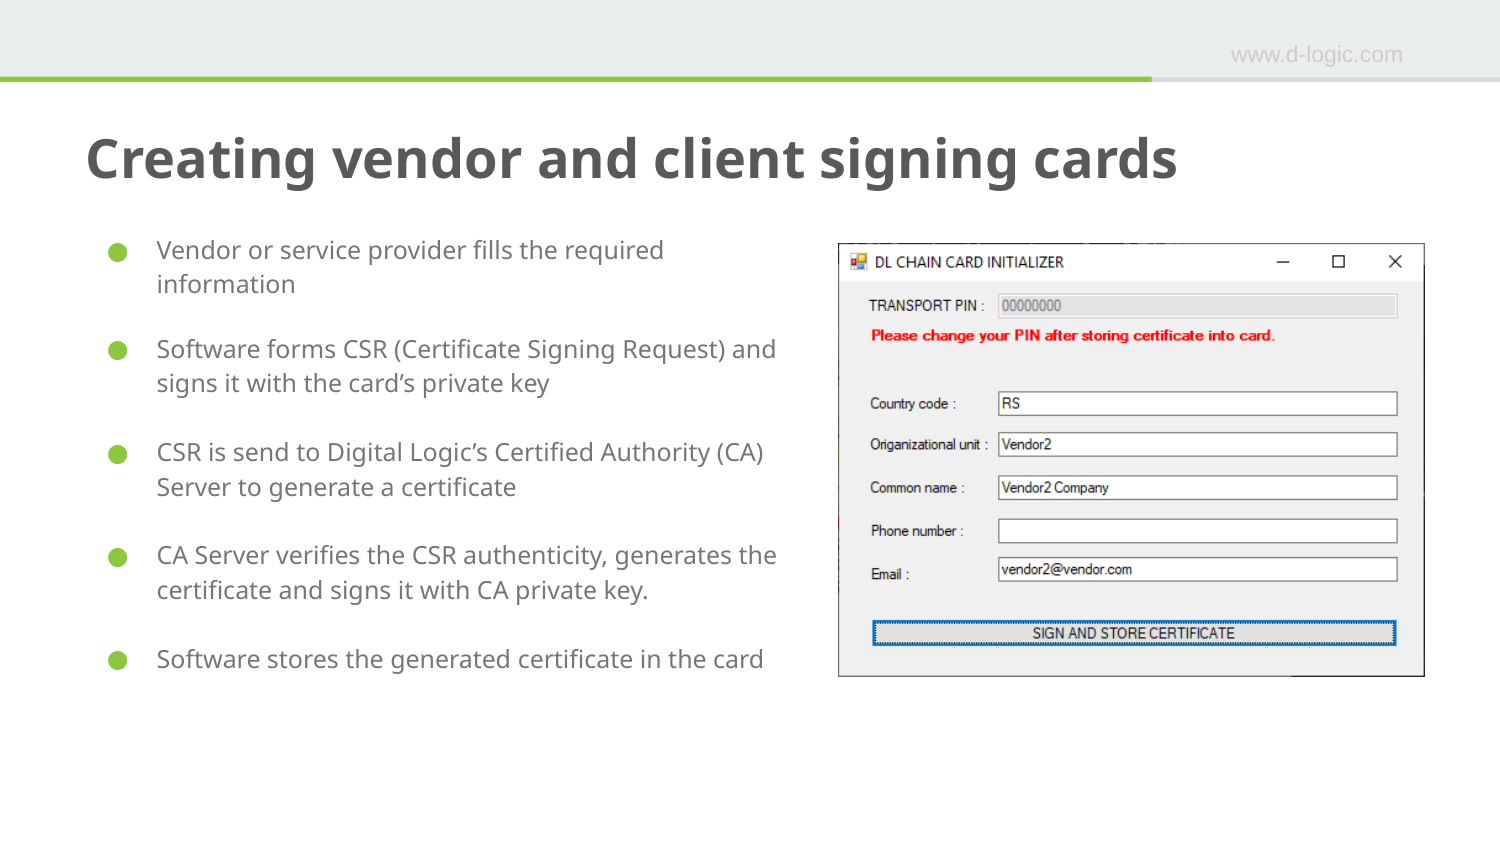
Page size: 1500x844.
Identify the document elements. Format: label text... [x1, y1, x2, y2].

picture [838, 243, 1425, 677]
title Creating vendor and client signing cards [70, 109, 1324, 198]
text_box [0, 76, 1500, 82]
list Vendor or service provider fills the required information Software forms CSR (Certificate Signing Request) and signs it with the card’s private key CSR is send to Digital Logic’s Certified Authority (CA) Server to generate a certificate CA Server verifies the CSR authenticity, generates the certificate and signs it with CA private key. Software stores the generated certificate in the card [66, 215, 807, 728]
